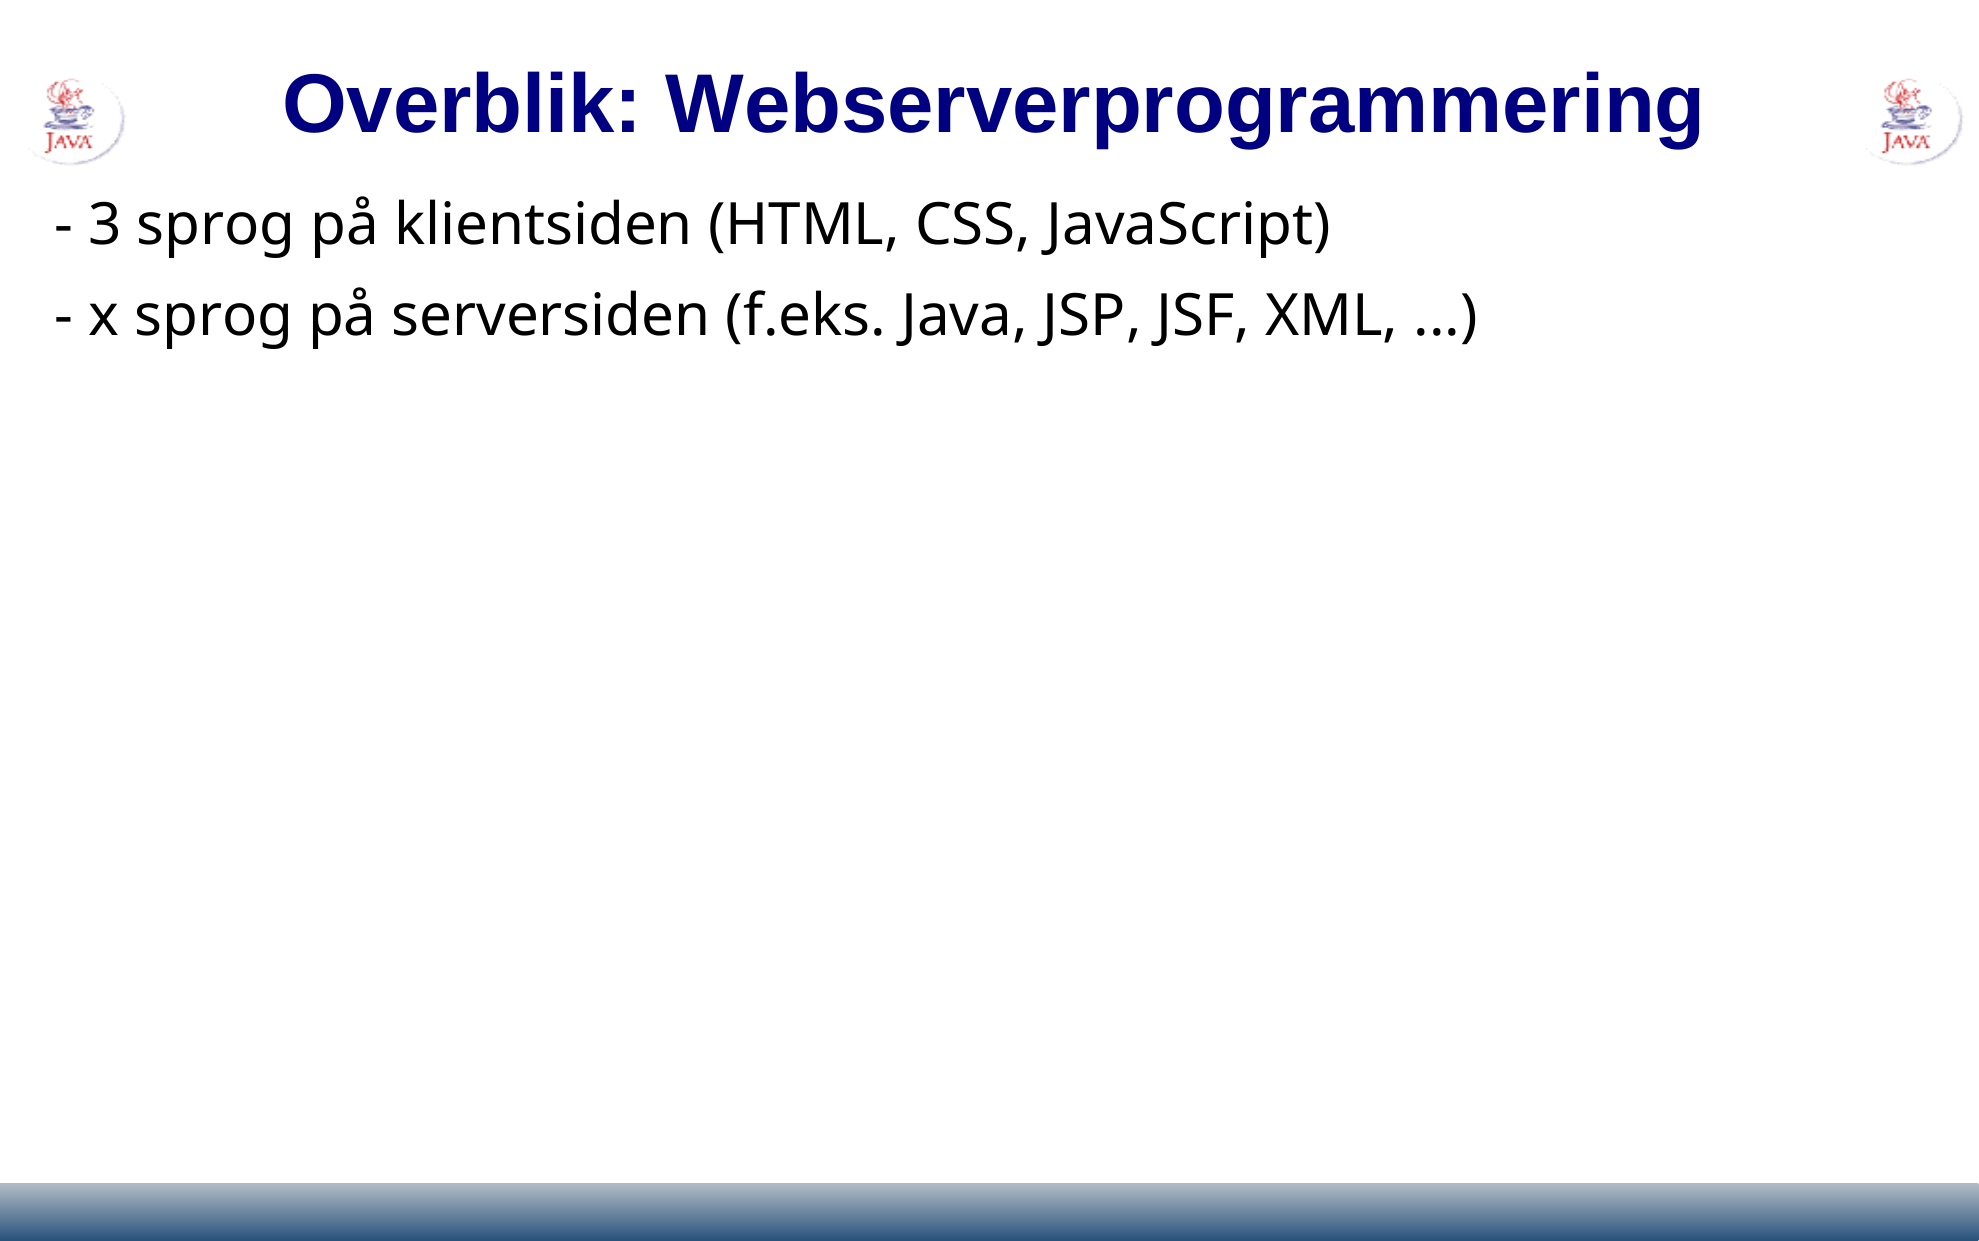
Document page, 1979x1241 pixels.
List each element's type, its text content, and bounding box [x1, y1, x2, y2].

picture [1885, 71, 1968, 169]
list - 3 sprog på klientsiden (HTML, CSS, JavaScript) - x sprog på serversiden (f.eks. Java, JSP, JSF, XML, ...) [54, 182, 1954, 380]
title Overblik: Webserverprogrammering [104, 0, 1885, 182]
picture [12, 71, 104, 169]
